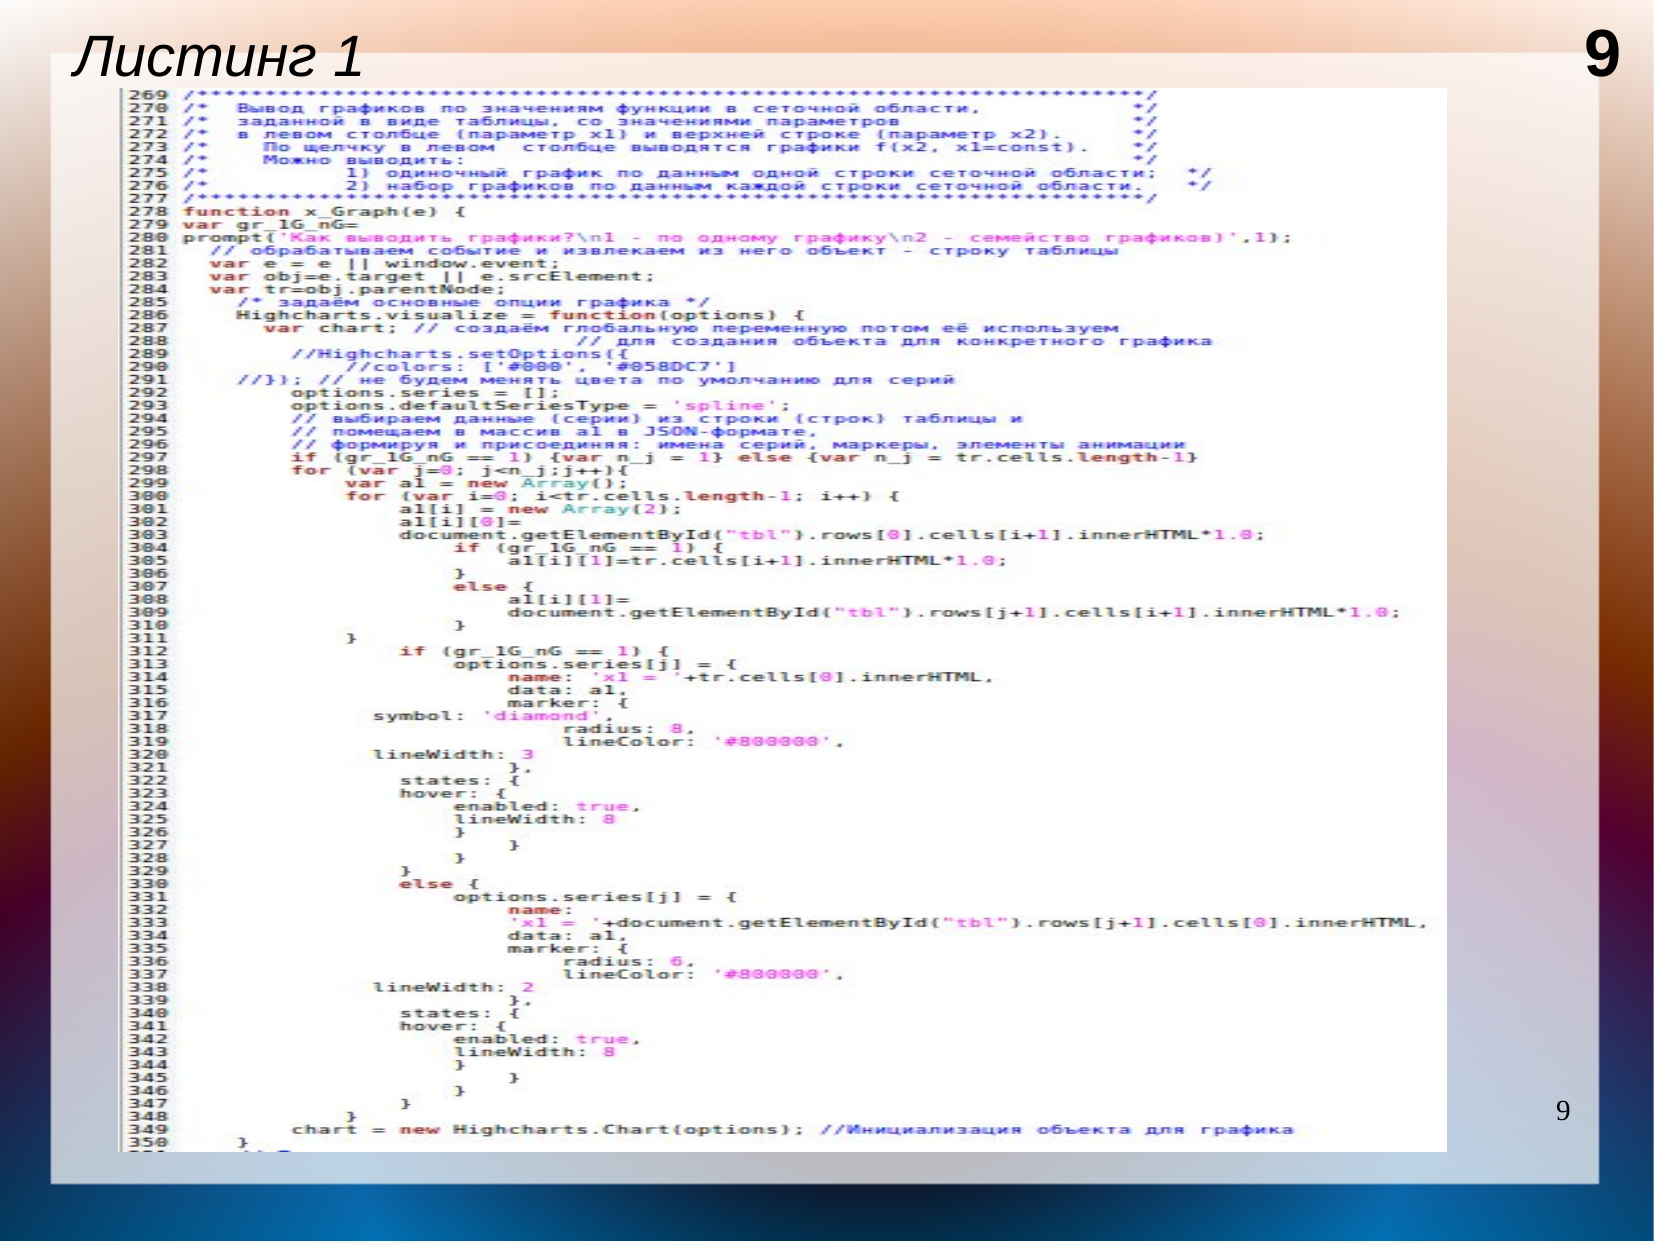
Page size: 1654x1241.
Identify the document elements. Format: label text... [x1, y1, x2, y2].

picture [0, 0, 1654, 1241]
text_box Листинг 1 <номер> [59, 8, 1654, 164]
